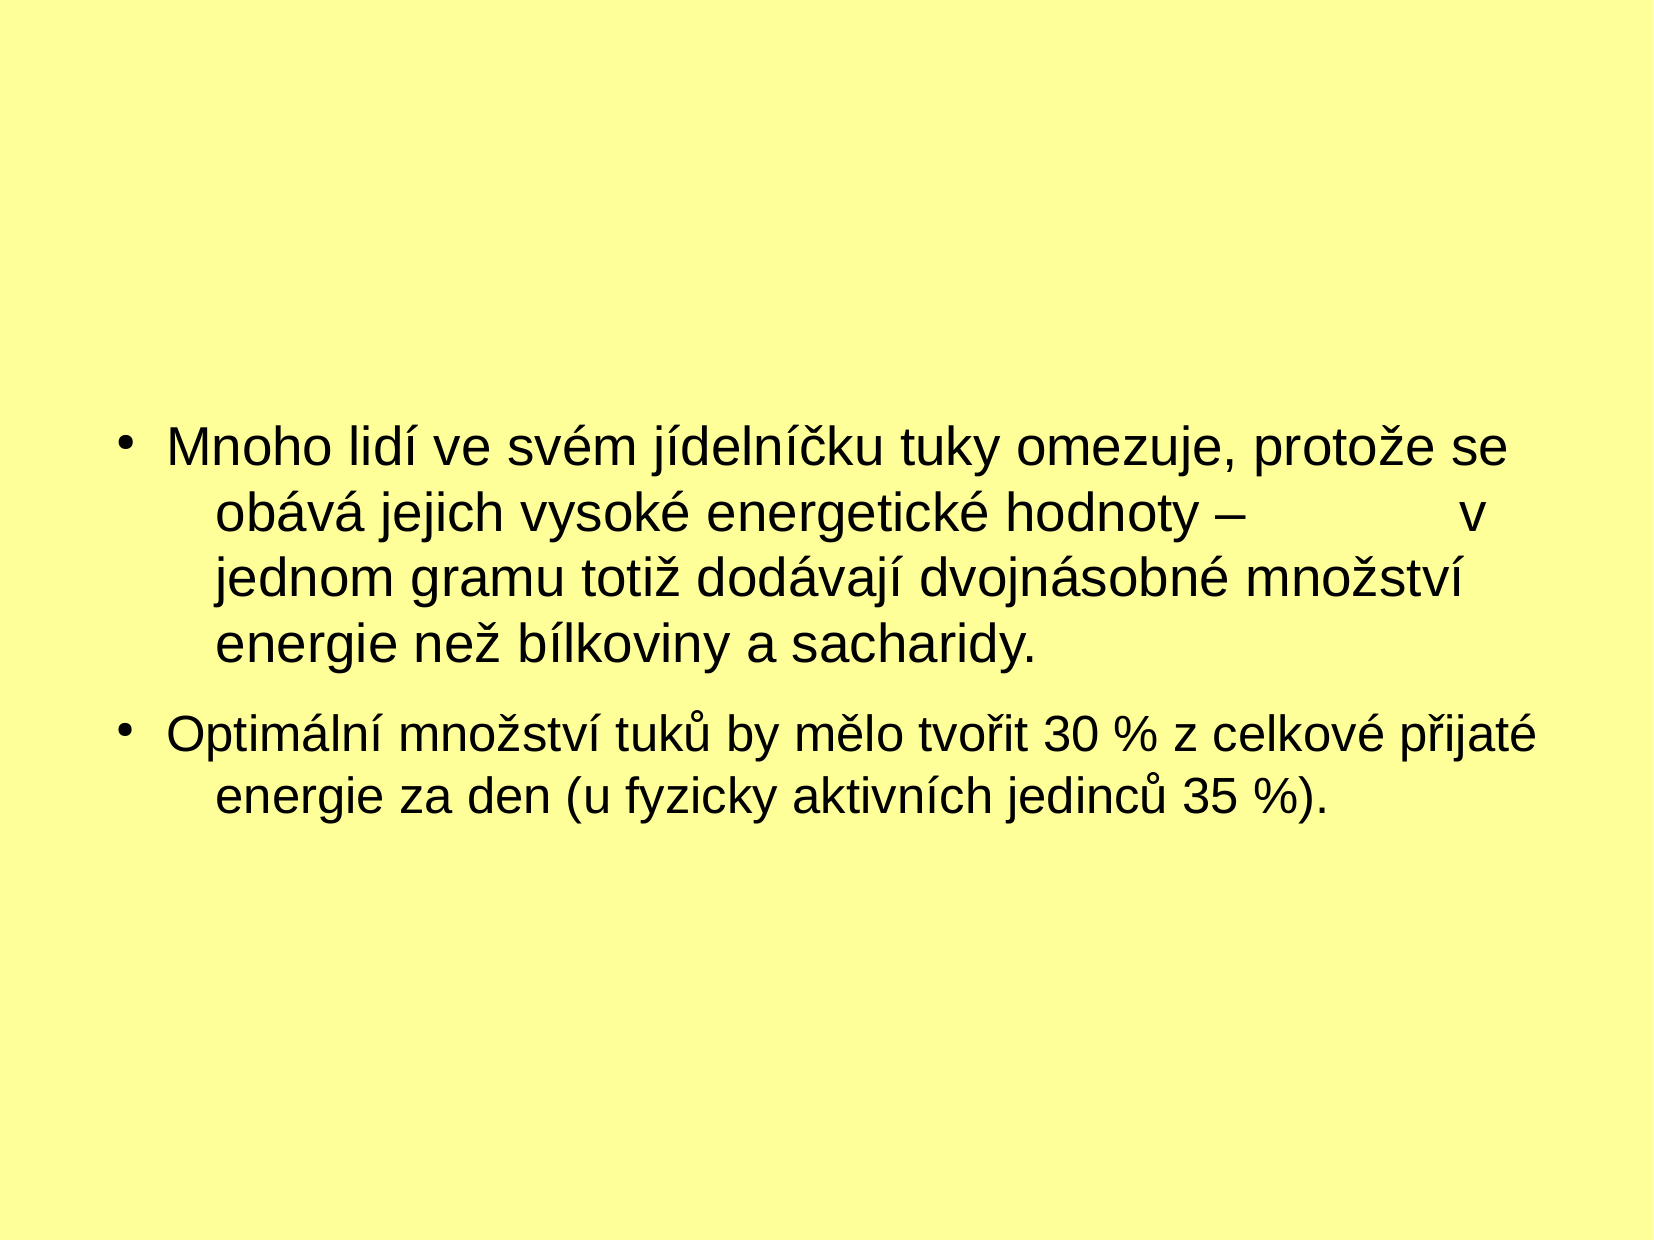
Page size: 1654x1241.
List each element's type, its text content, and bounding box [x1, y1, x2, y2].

list Mnoho lidí ve svém jídelníčku tuky omezuje, protože se obává jejich vysoké energetické hodnoty – v jednom gramu totiž dodávají dvojnásobné množství energie než bílkoviny a sacharidy. Optimální množství tuků by mělo tvořit 30 % z celkové přijaté energie za den (u fyzicky aktivních jedinců 35 %). [82, 410, 1571, 830]
